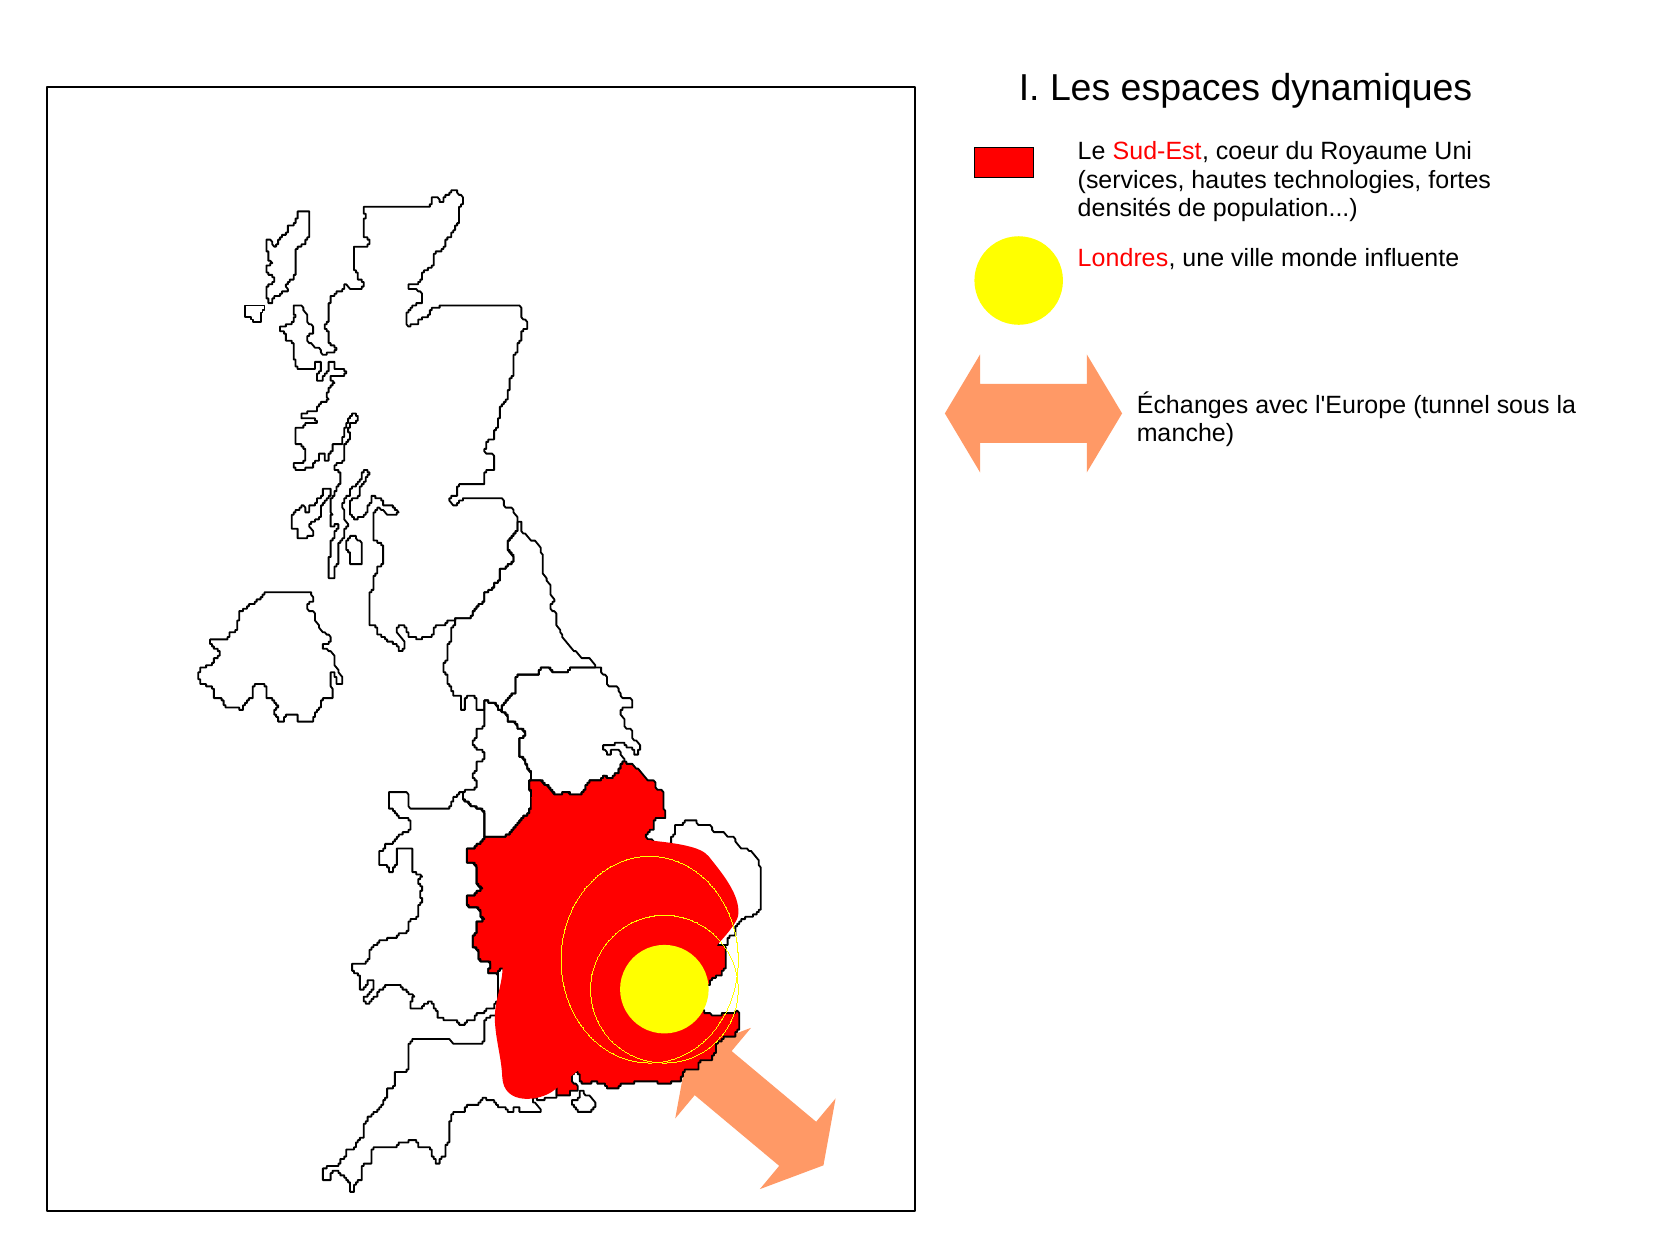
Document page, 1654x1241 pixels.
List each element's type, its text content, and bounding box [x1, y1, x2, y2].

text_box [974, 236, 1063, 325]
text_box I. Les espaces dynamiques [1003, 59, 1595, 116]
text_box [466, 761, 836, 1190]
text_box Londres, une ville monde influente [1062, 236, 1595, 280]
text_box [944, 354, 1122, 473]
text_box Le Sud-Est, coeur du Royaume Uni (services, hautes technologies, fortes densités de population...) [1062, 129, 1595, 229]
text_box [974, 147, 1034, 178]
text_box Échanges avec l'Europe (tunnel sous la manche) [1122, 383, 1654, 455]
